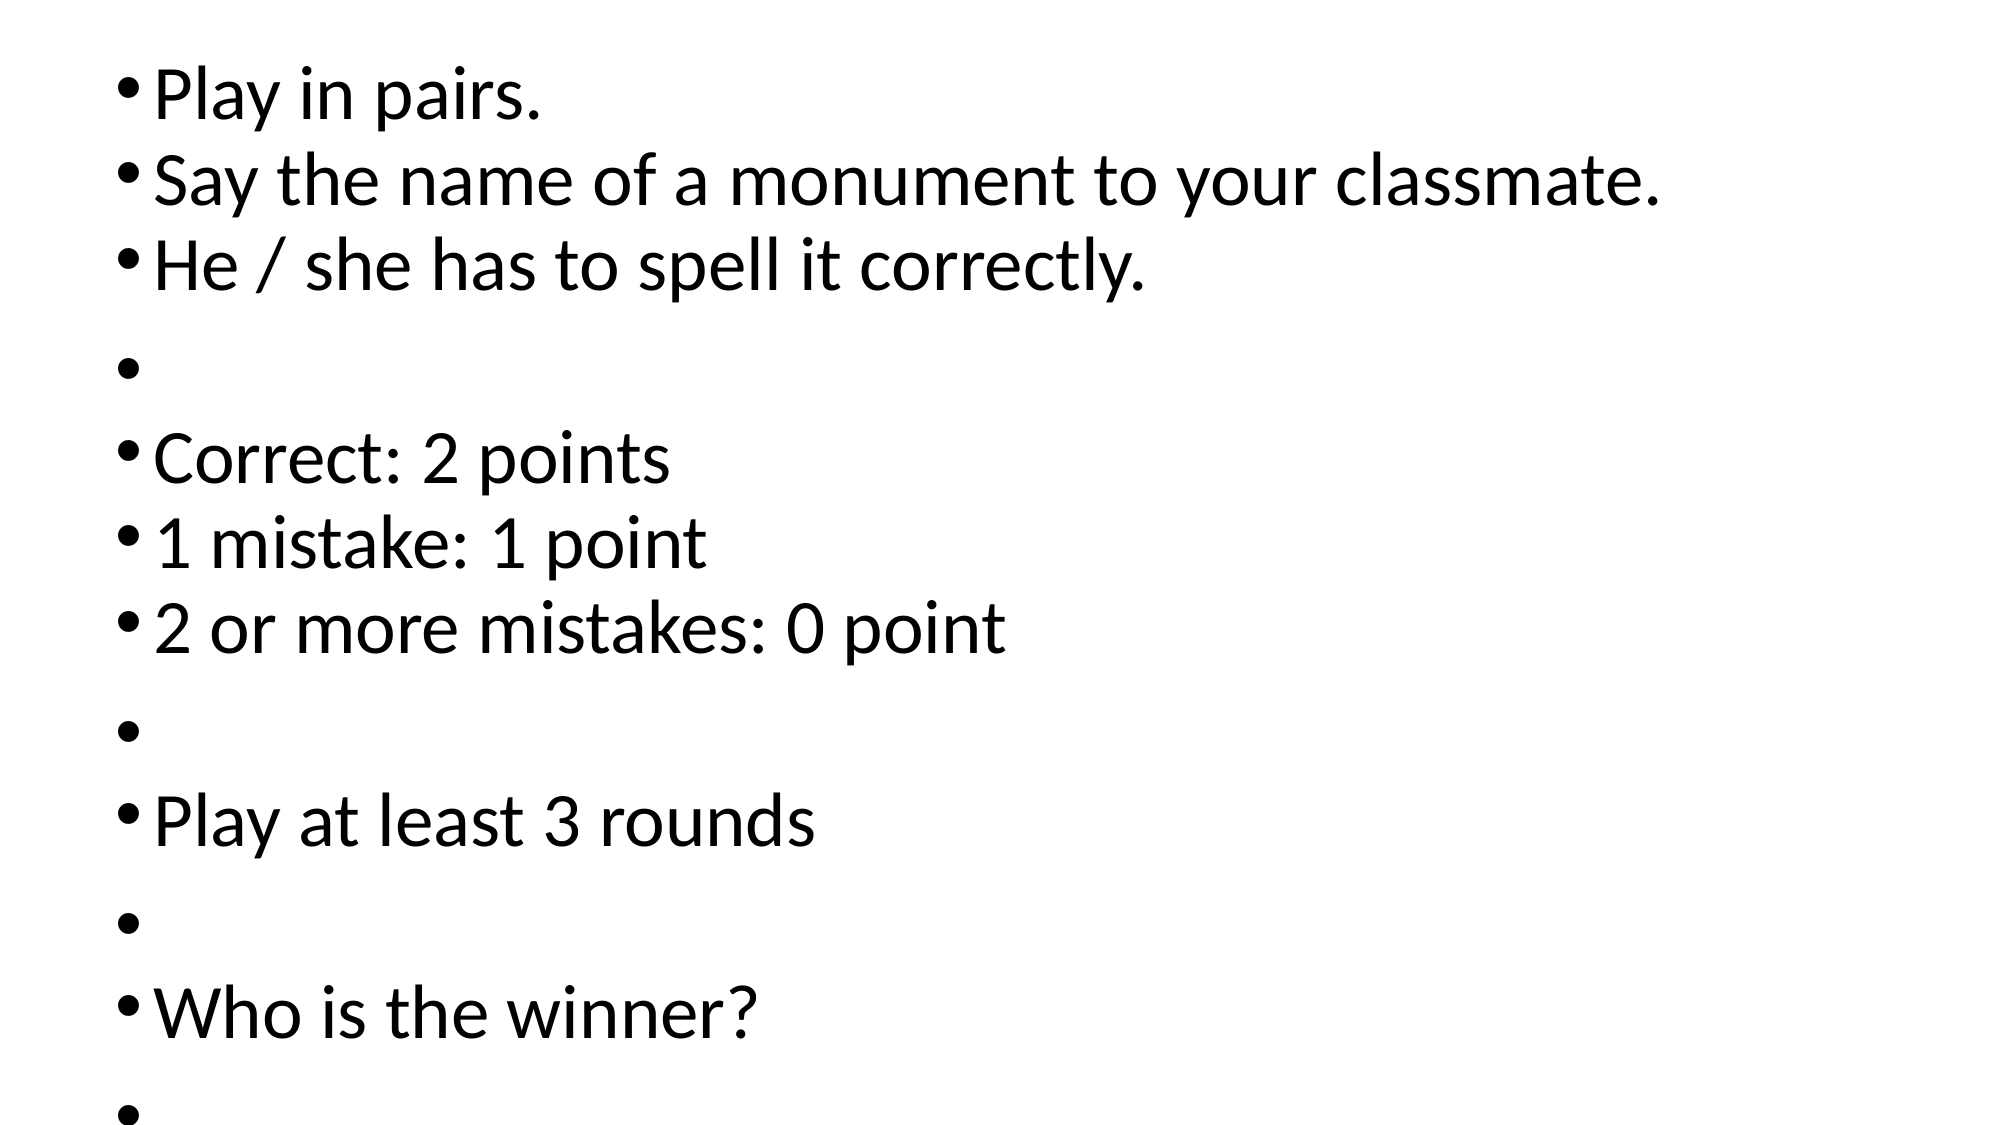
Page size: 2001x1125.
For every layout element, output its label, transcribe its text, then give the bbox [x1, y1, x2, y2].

list Play in pairs. Say the name of a monument to your classmate. He / she has to spell it correctly. Correct: 2 points 1 mistake: 1 point 2 or more mistakes: 0 point Play at least 3 rounds Who is the winner? [100, 60, 1826, 1084]
